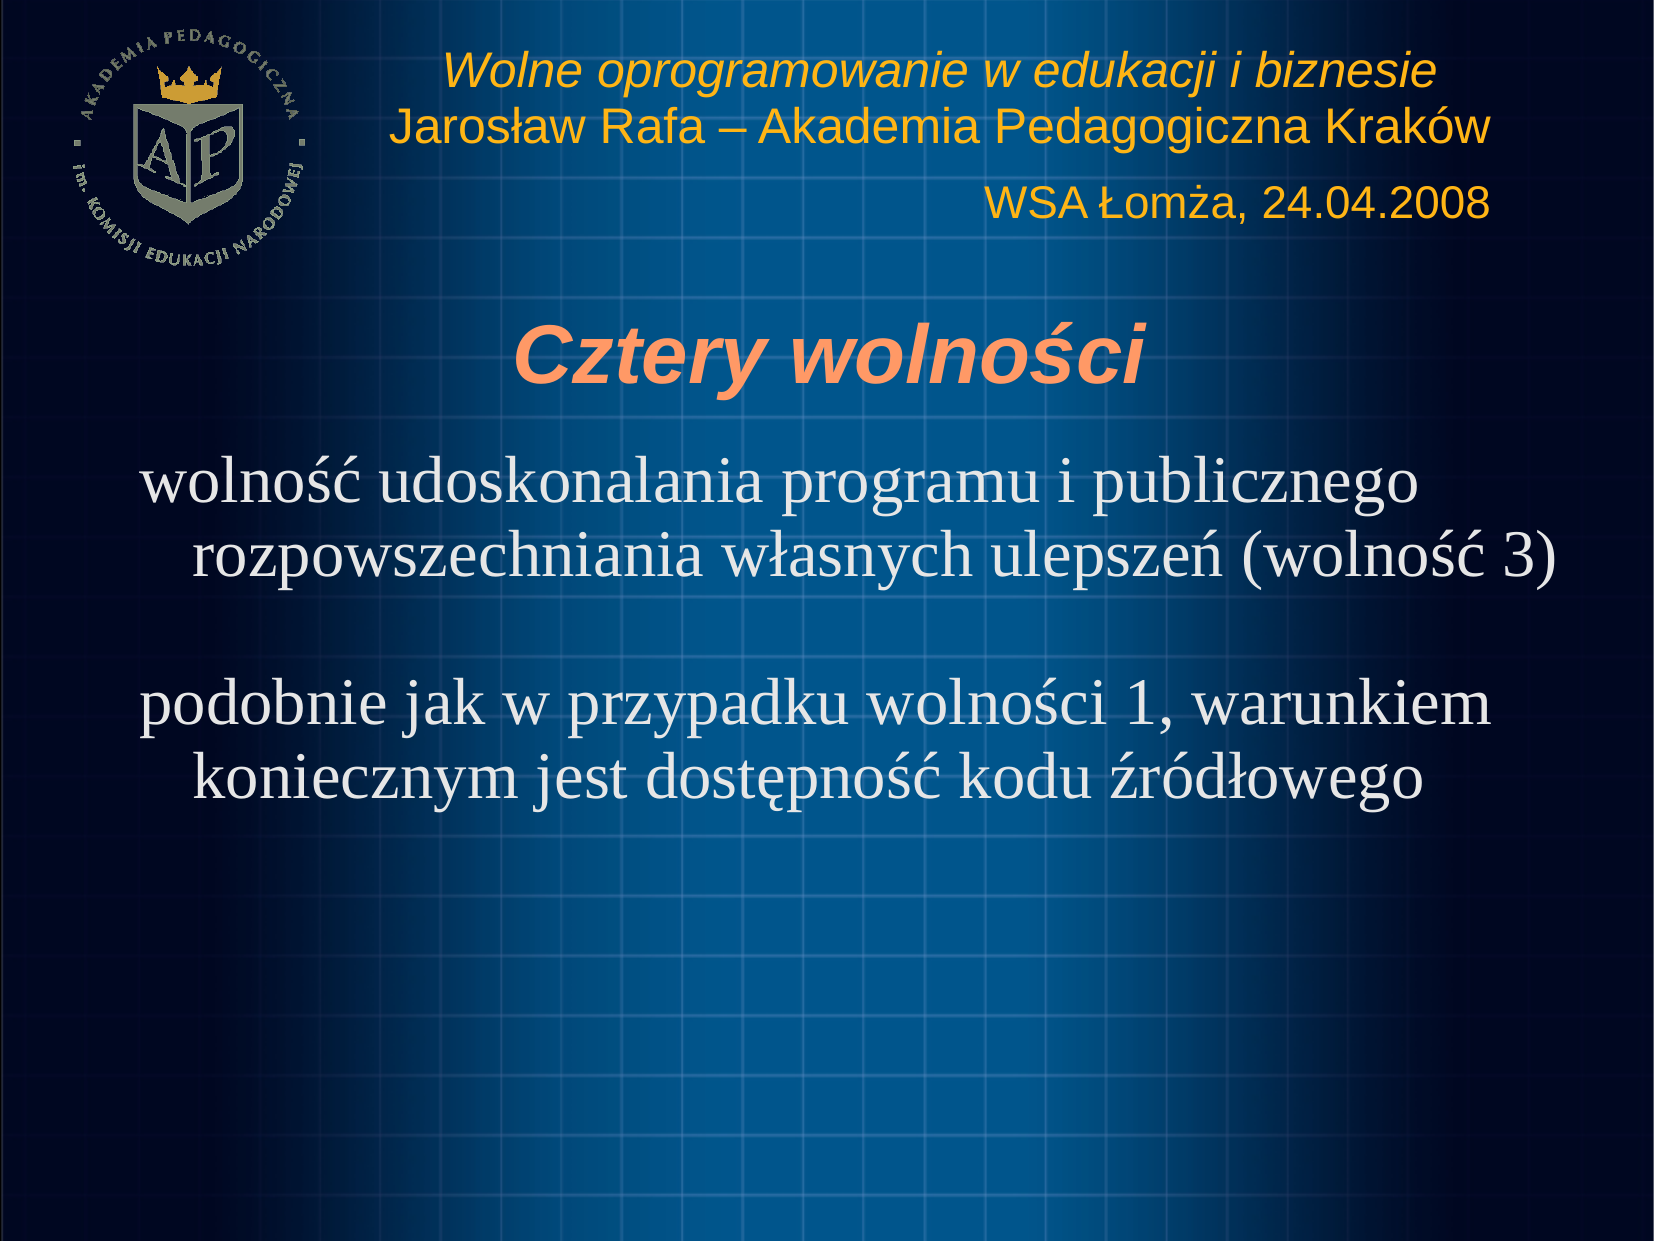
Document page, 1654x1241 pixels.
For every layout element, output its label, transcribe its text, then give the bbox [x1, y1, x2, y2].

title Cztery wolności [123, 295, 1536, 414]
list wolność udoskonalania programu i publicznego rozpowszechniania własnych ulepszeń (wolność 3) podobnie jak w przypadku wolności 1, warunkiem koniecznym jest dostępność kodu źródłowego [121, 442, 1561, 1118]
picture [0, 0, 1654, 1241]
